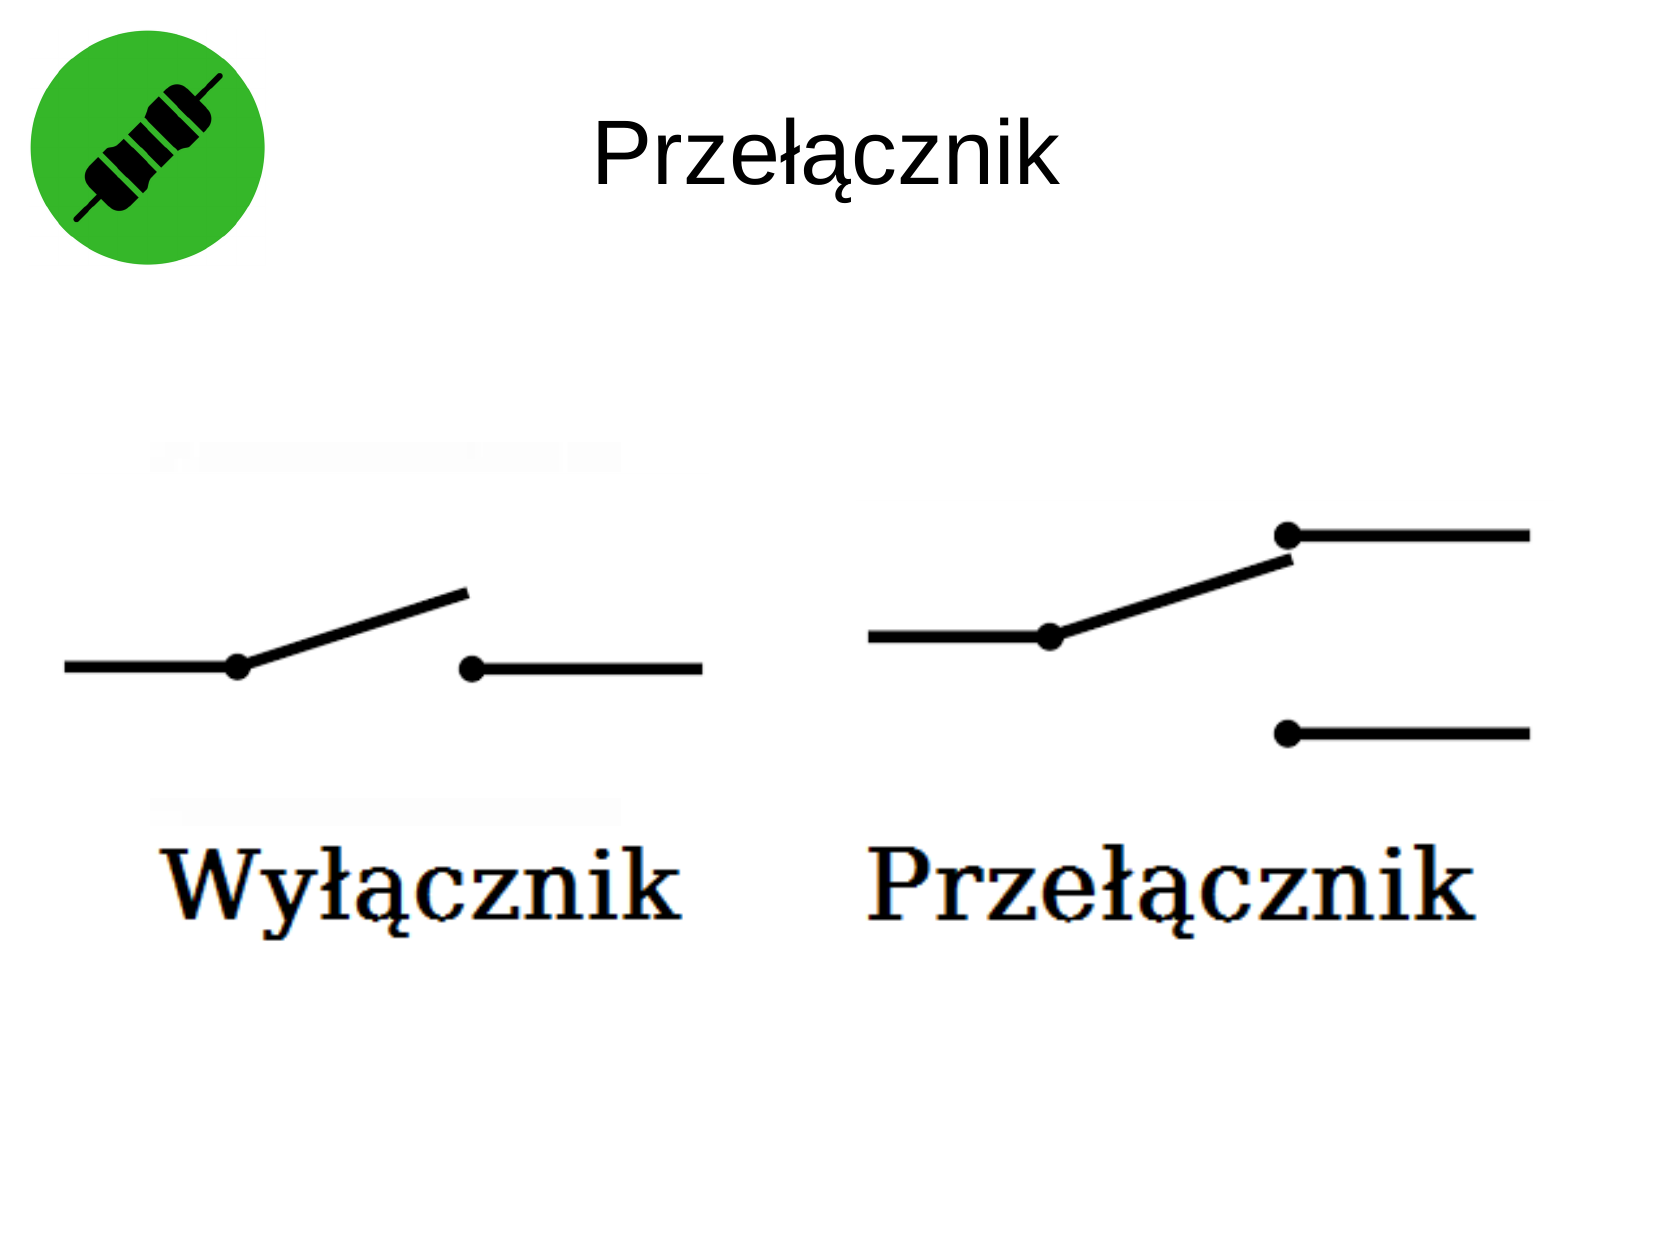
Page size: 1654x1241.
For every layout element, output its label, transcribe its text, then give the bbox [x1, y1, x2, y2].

picture [856, 826, 1493, 975]
picture [856, 499, 1554, 768]
title Przełącznik [266, 49, 1571, 257]
picture [29, 29, 266, 266]
picture [59, 442, 709, 975]
